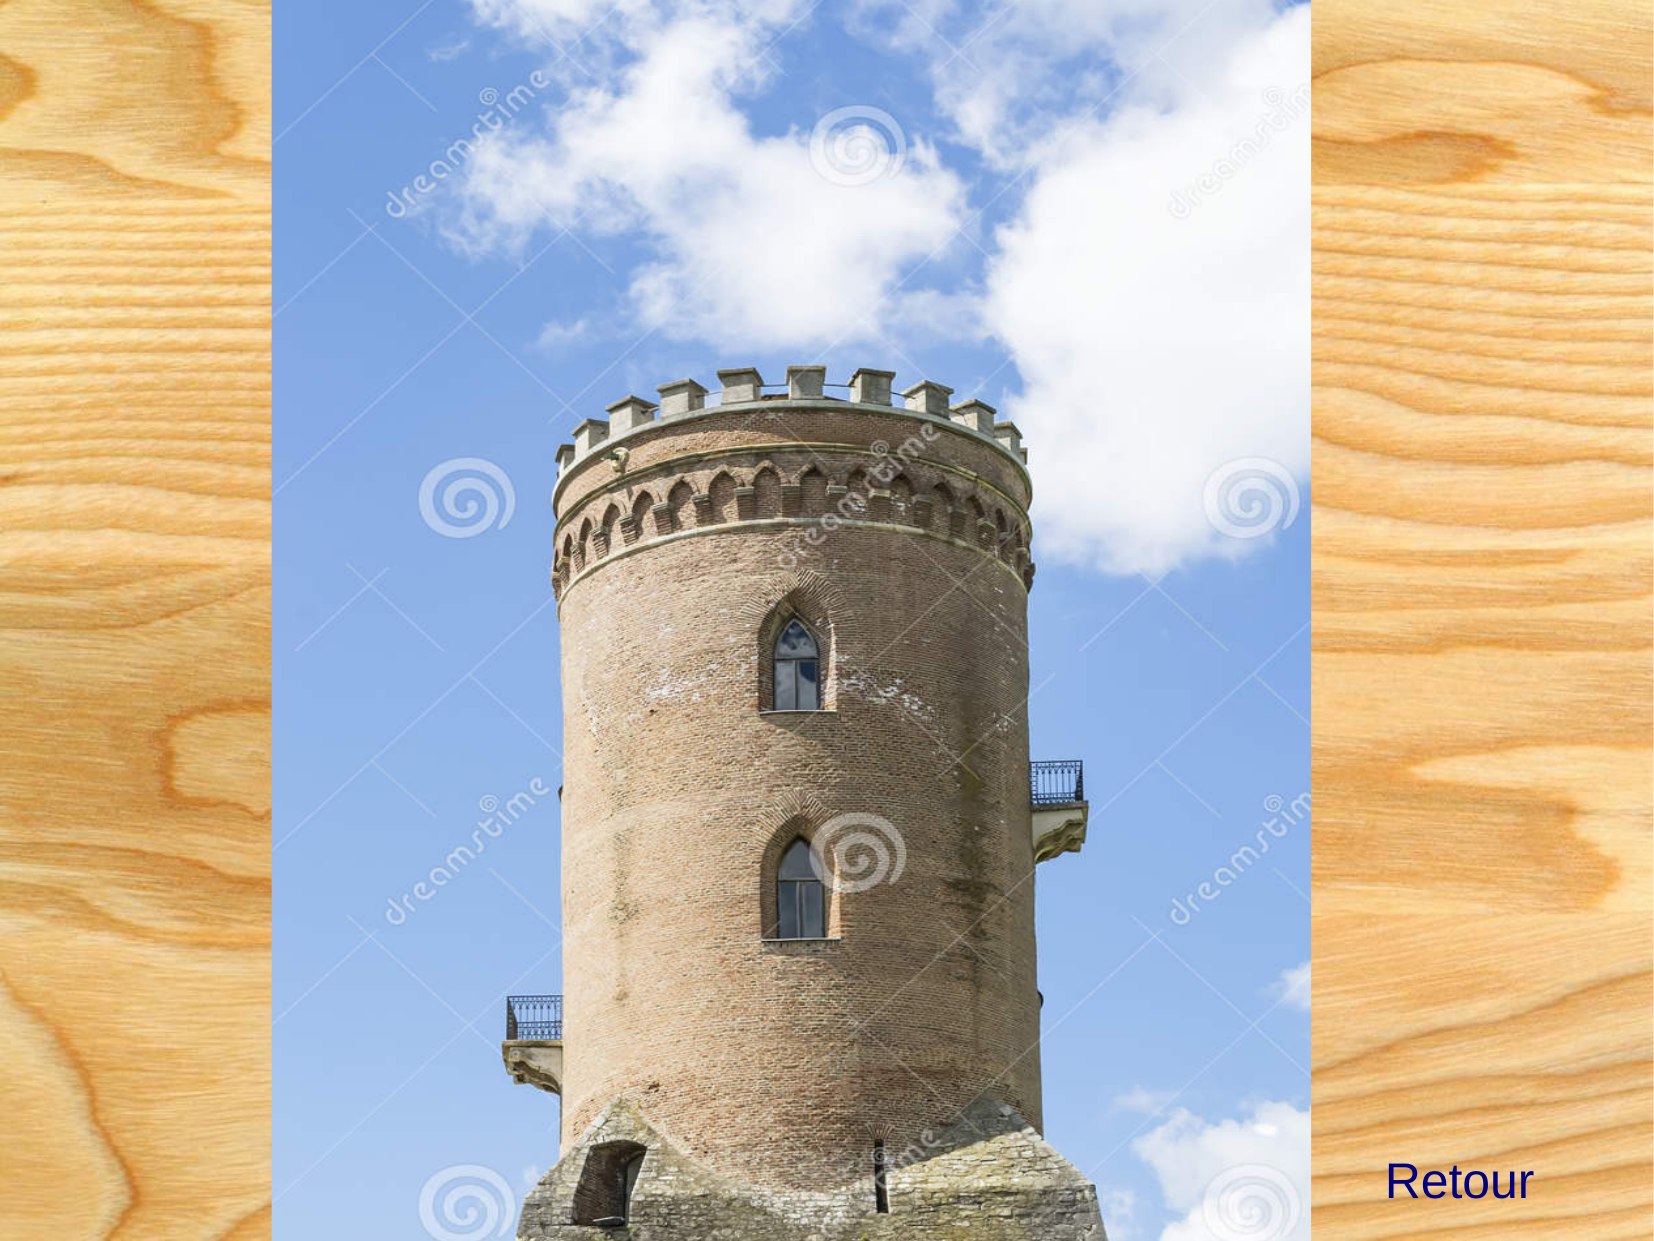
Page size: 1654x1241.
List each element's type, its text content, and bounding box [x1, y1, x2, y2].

text_box Retour [1370, 1145, 1595, 1217]
picture [0, 0, 1654, 1241]
